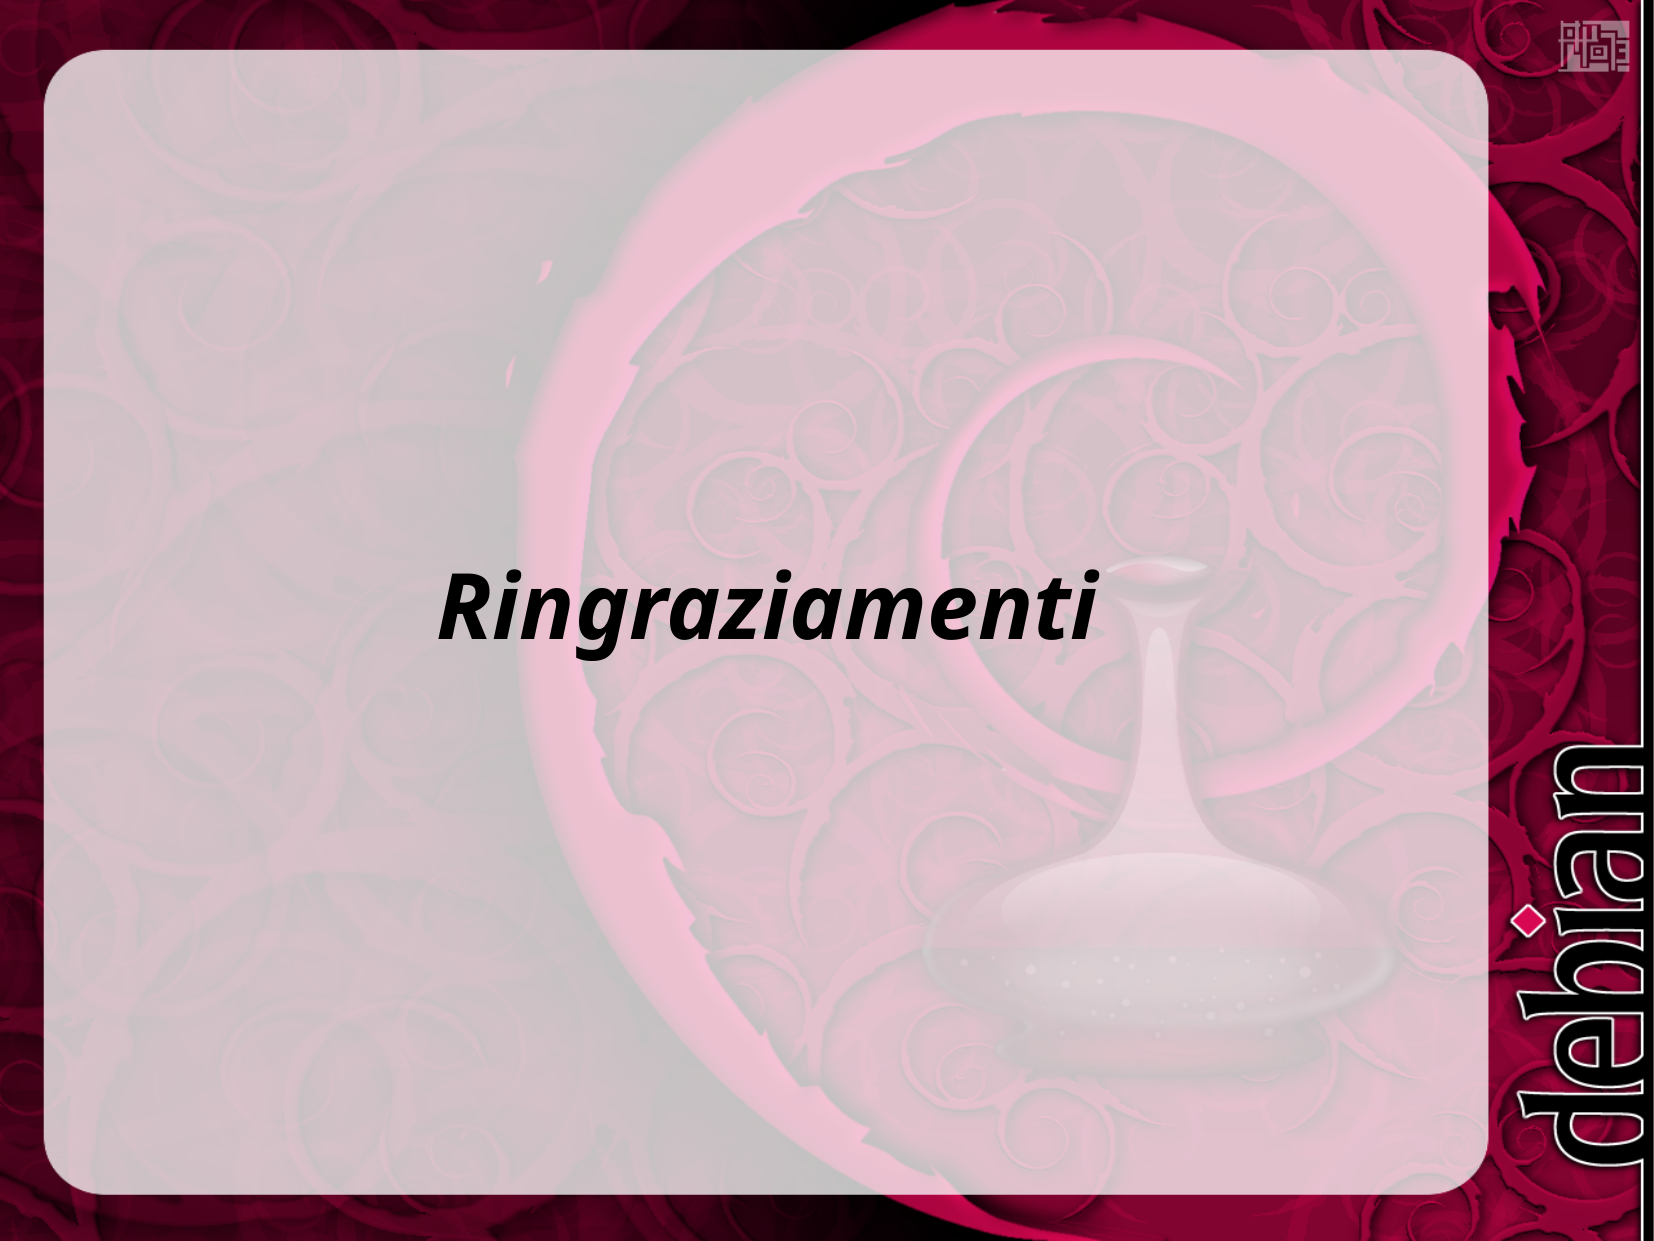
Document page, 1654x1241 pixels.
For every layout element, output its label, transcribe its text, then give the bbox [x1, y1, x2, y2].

picture [0, 0, 1654, 1241]
title Ringraziamenti [59, 56, 1477, 1152]
